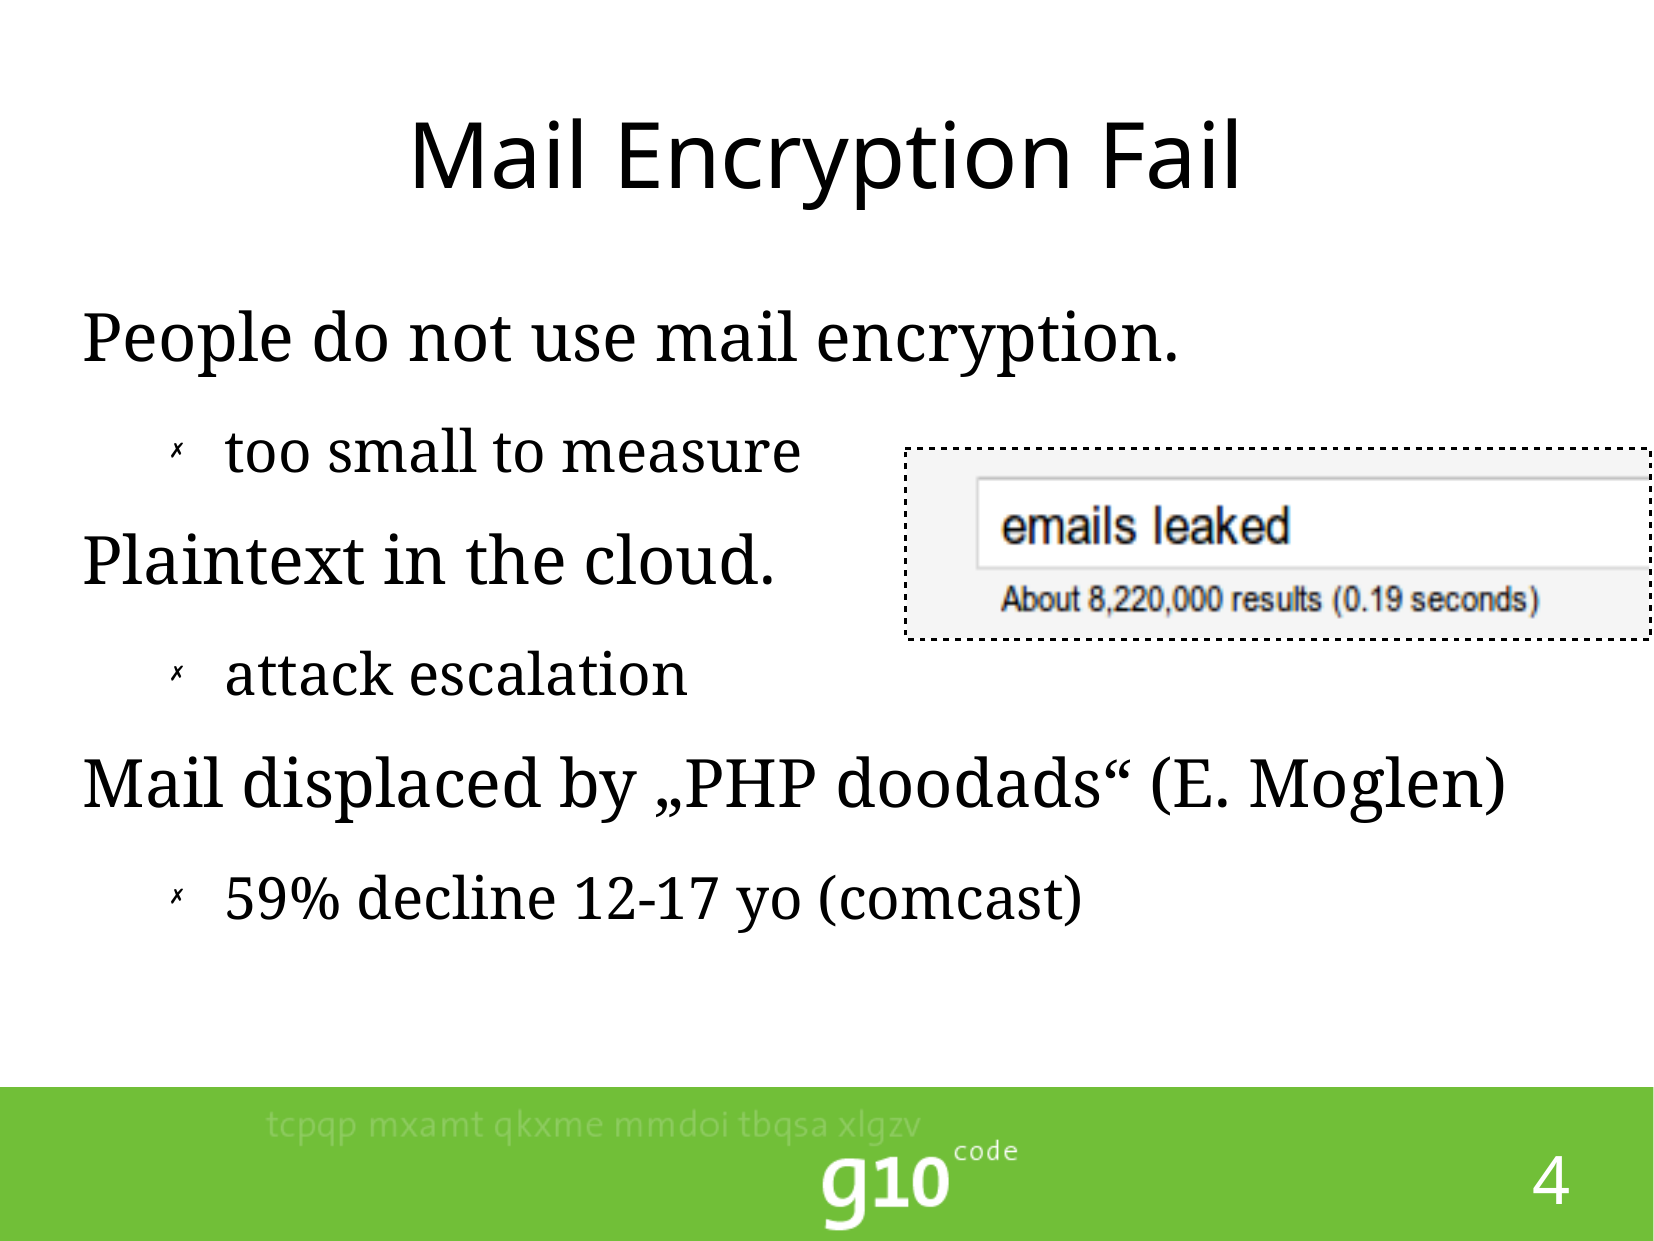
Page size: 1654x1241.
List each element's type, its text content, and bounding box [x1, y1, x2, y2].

picture [906, 450, 1650, 638]
list People do not use mail encryption. too small to measure Plaintext in the cloud. attack escalation Mail displaced by „PHP doodads“ (E. Moglen) 59% decline 12-17 yo (comcast) [82, 290, 1571, 1109]
title Mail Encryption Fail [82, 49, 1571, 257]
picture [0, 1087, 1654, 1241]
